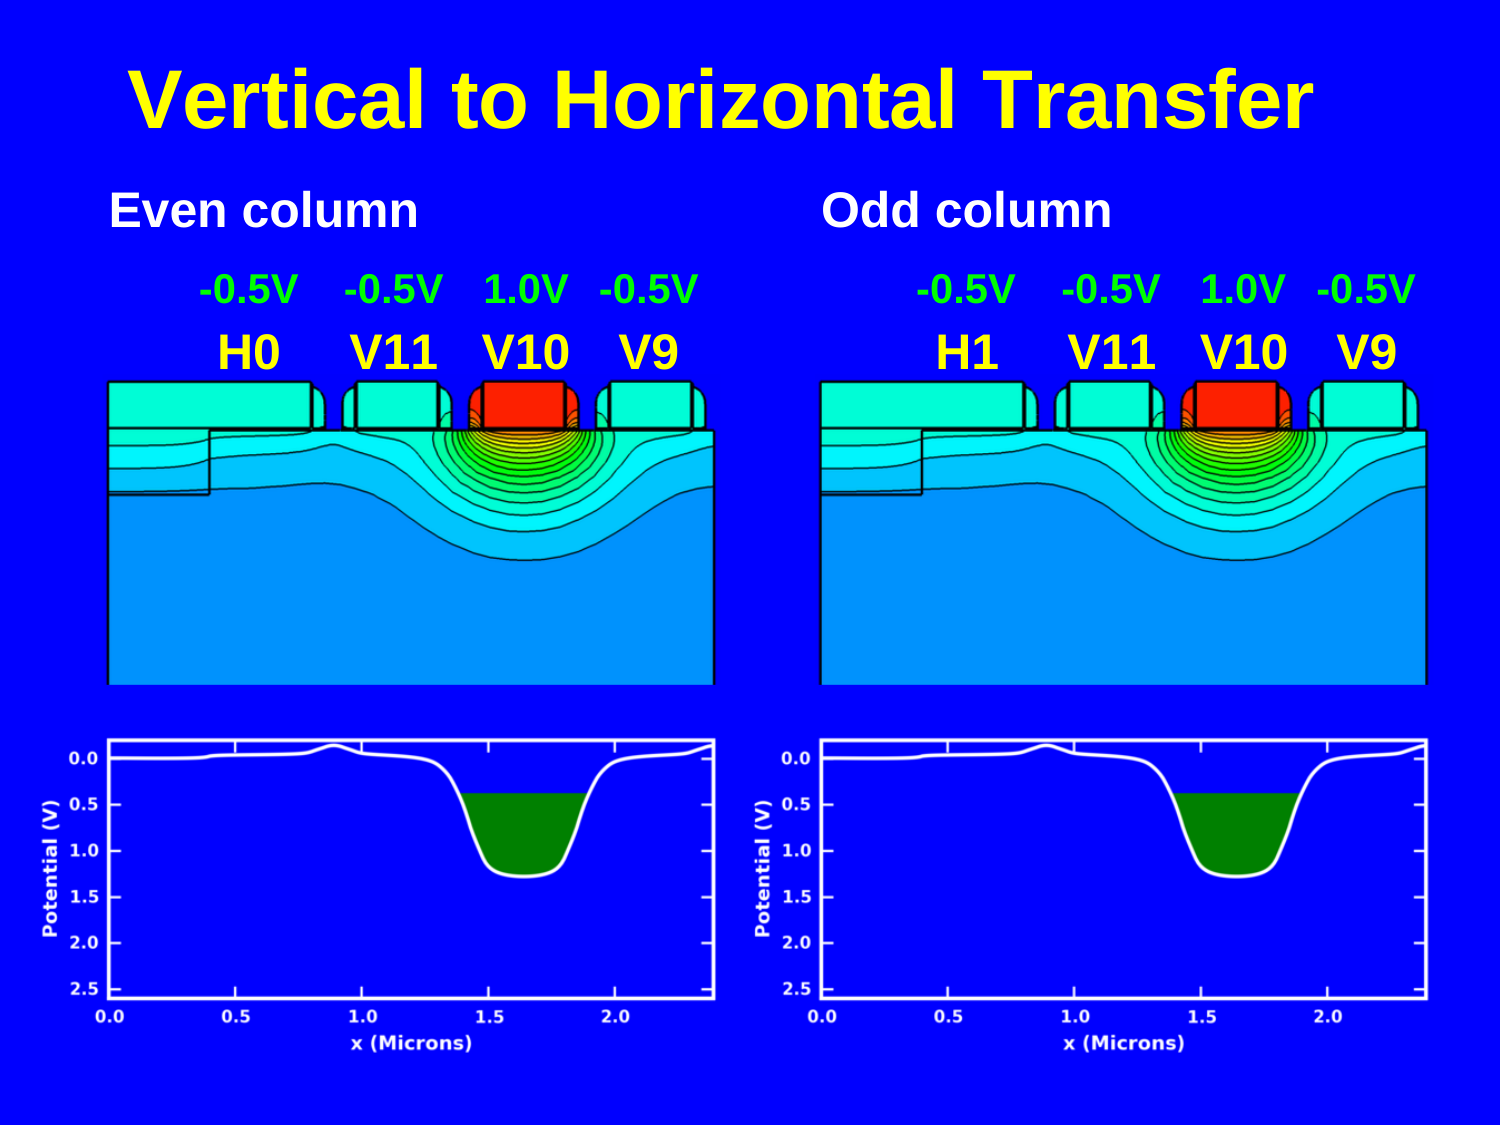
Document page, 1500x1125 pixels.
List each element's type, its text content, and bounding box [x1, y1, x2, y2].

text_box V11 [1052, 321, 1172, 389]
picture [37, 374, 1462, 1056]
text_box -0.5V [1301, 258, 1431, 321]
text_box -0.5V [329, 258, 459, 321]
text_box V10 [1185, 321, 1304, 389]
text_box V11 [334, 321, 453, 389]
title Vertical to Horizontal Transfer [112, 37, 1388, 163]
text_box V10 [466, 316, 586, 389]
text_box 1.0V [1185, 258, 1301, 321]
text_box H1 [920, 321, 1014, 389]
text_box -0.5V [184, 258, 314, 321]
text_box -0.5V [584, 258, 714, 321]
text_box -0.5V [901, 258, 1031, 321]
text_box Even column [93, 174, 435, 247]
text_box -0.5V [1046, 258, 1176, 321]
text_box V9 [1321, 321, 1413, 389]
text_box Odd column [806, 174, 1128, 247]
text_box V9 [603, 321, 695, 389]
text_box H0 [202, 321, 296, 389]
text_box 1.0V [468, 258, 584, 321]
